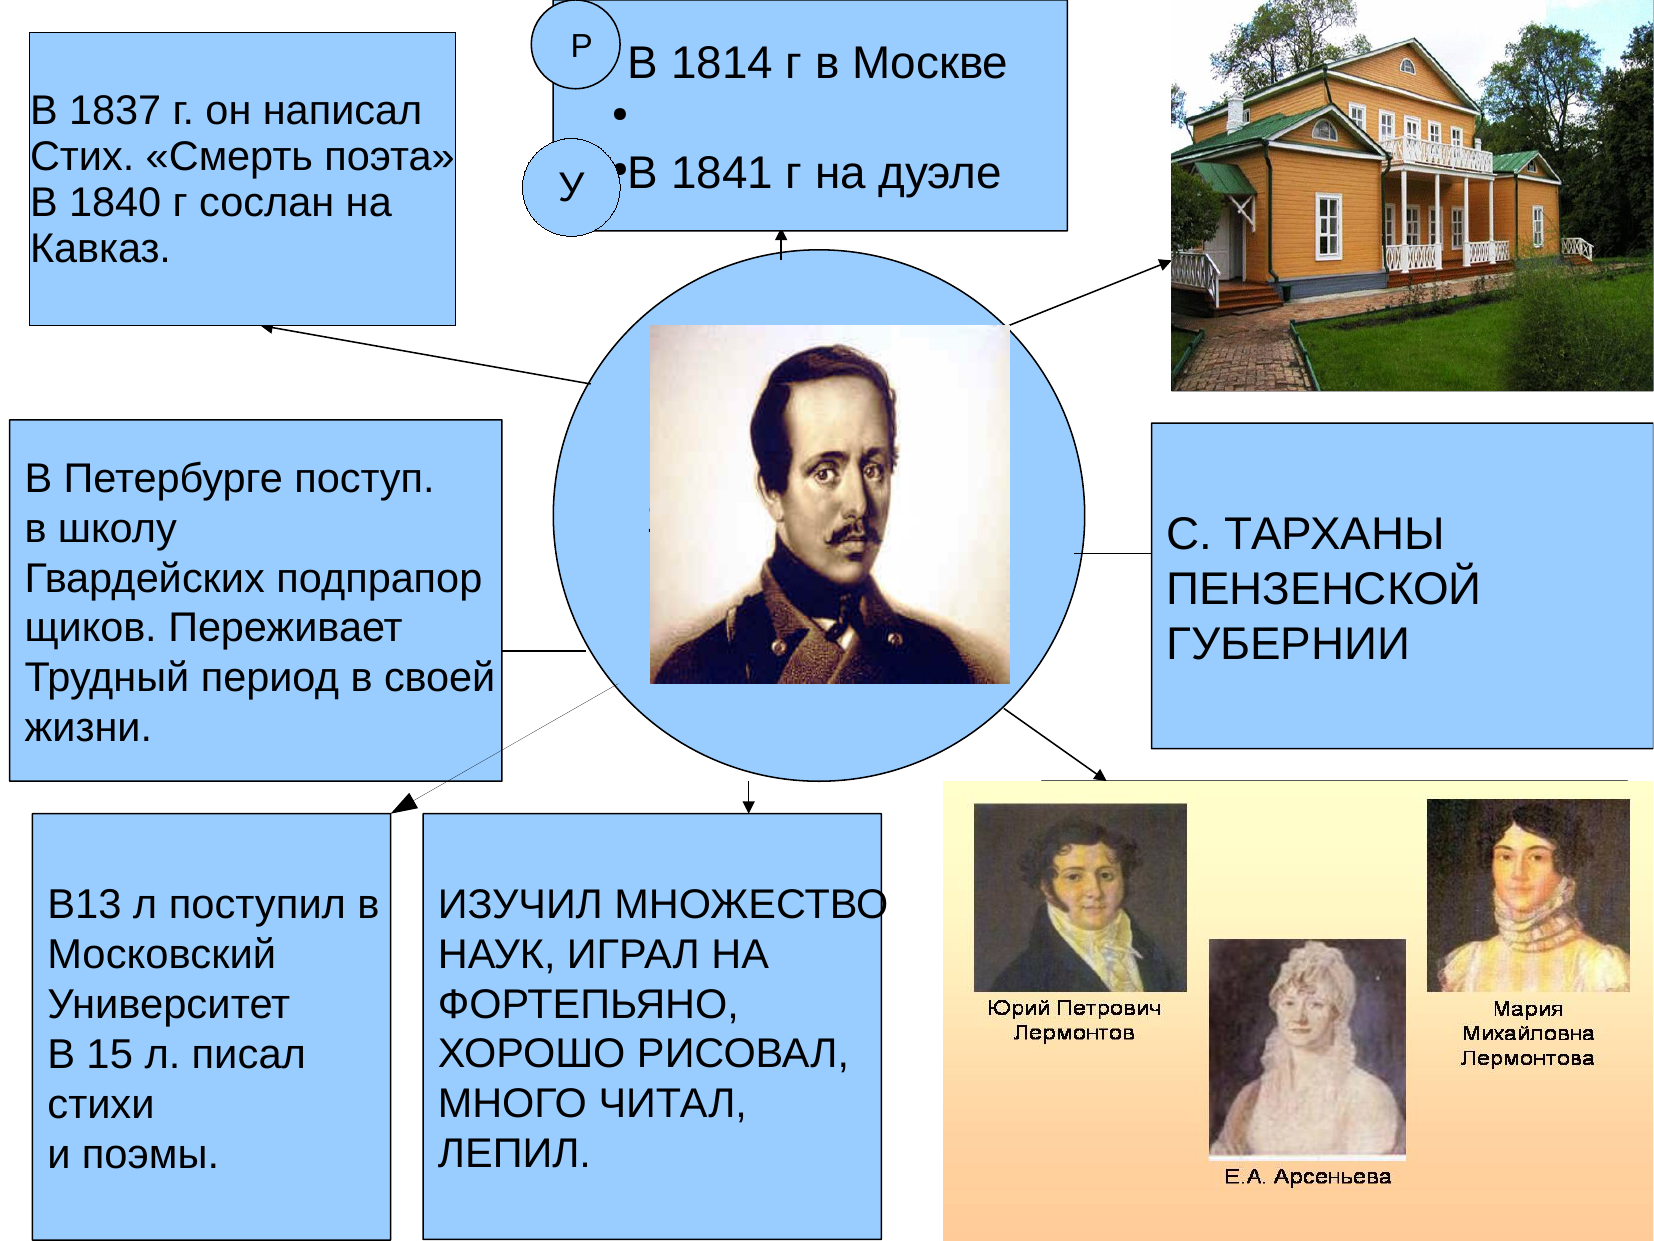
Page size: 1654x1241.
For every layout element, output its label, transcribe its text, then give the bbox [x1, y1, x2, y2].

text_box С. ТАРХАНЫ ПЕНЗЕНСКОЙ ГУБЕРНИИ [1151, 423, 1654, 749]
text_box В Петербурге поступ. в школу Гвардейских подпрапор щиков. Переживает Трудный период в своей жизни. [9, 419, 502, 782]
text_box ИЗУЧИЛ МНОЖЕСТВО НАУК, ИГРАЛ НА ФОРТЕПЬЯНО, ХОРОШО РИСОВАЛ, МНОГО ЧИТАЛ, ЛЕПИЛ. [423, 813, 882, 1240]
picture [1171, 0, 1654, 391]
text_box [650, 325, 1010, 684]
text_box Р [531, 0, 621, 89]
text_box В 1814 г в Москве В 1841 г на дуэле [553, 0, 1068, 231]
text_box У [522, 138, 621, 237]
text_box В13 л поступил в Московский Университет В 15 л. писал стихи и поэмы. [32, 813, 391, 1241]
text_box В 1837 г. он написал Стих. «Смерть поэта» В 1840 г сослан на Кавказ. [29, 32, 456, 326]
picture [943, 781, 1654, 1241]
text_box 1814 [553, 249, 1085, 782]
